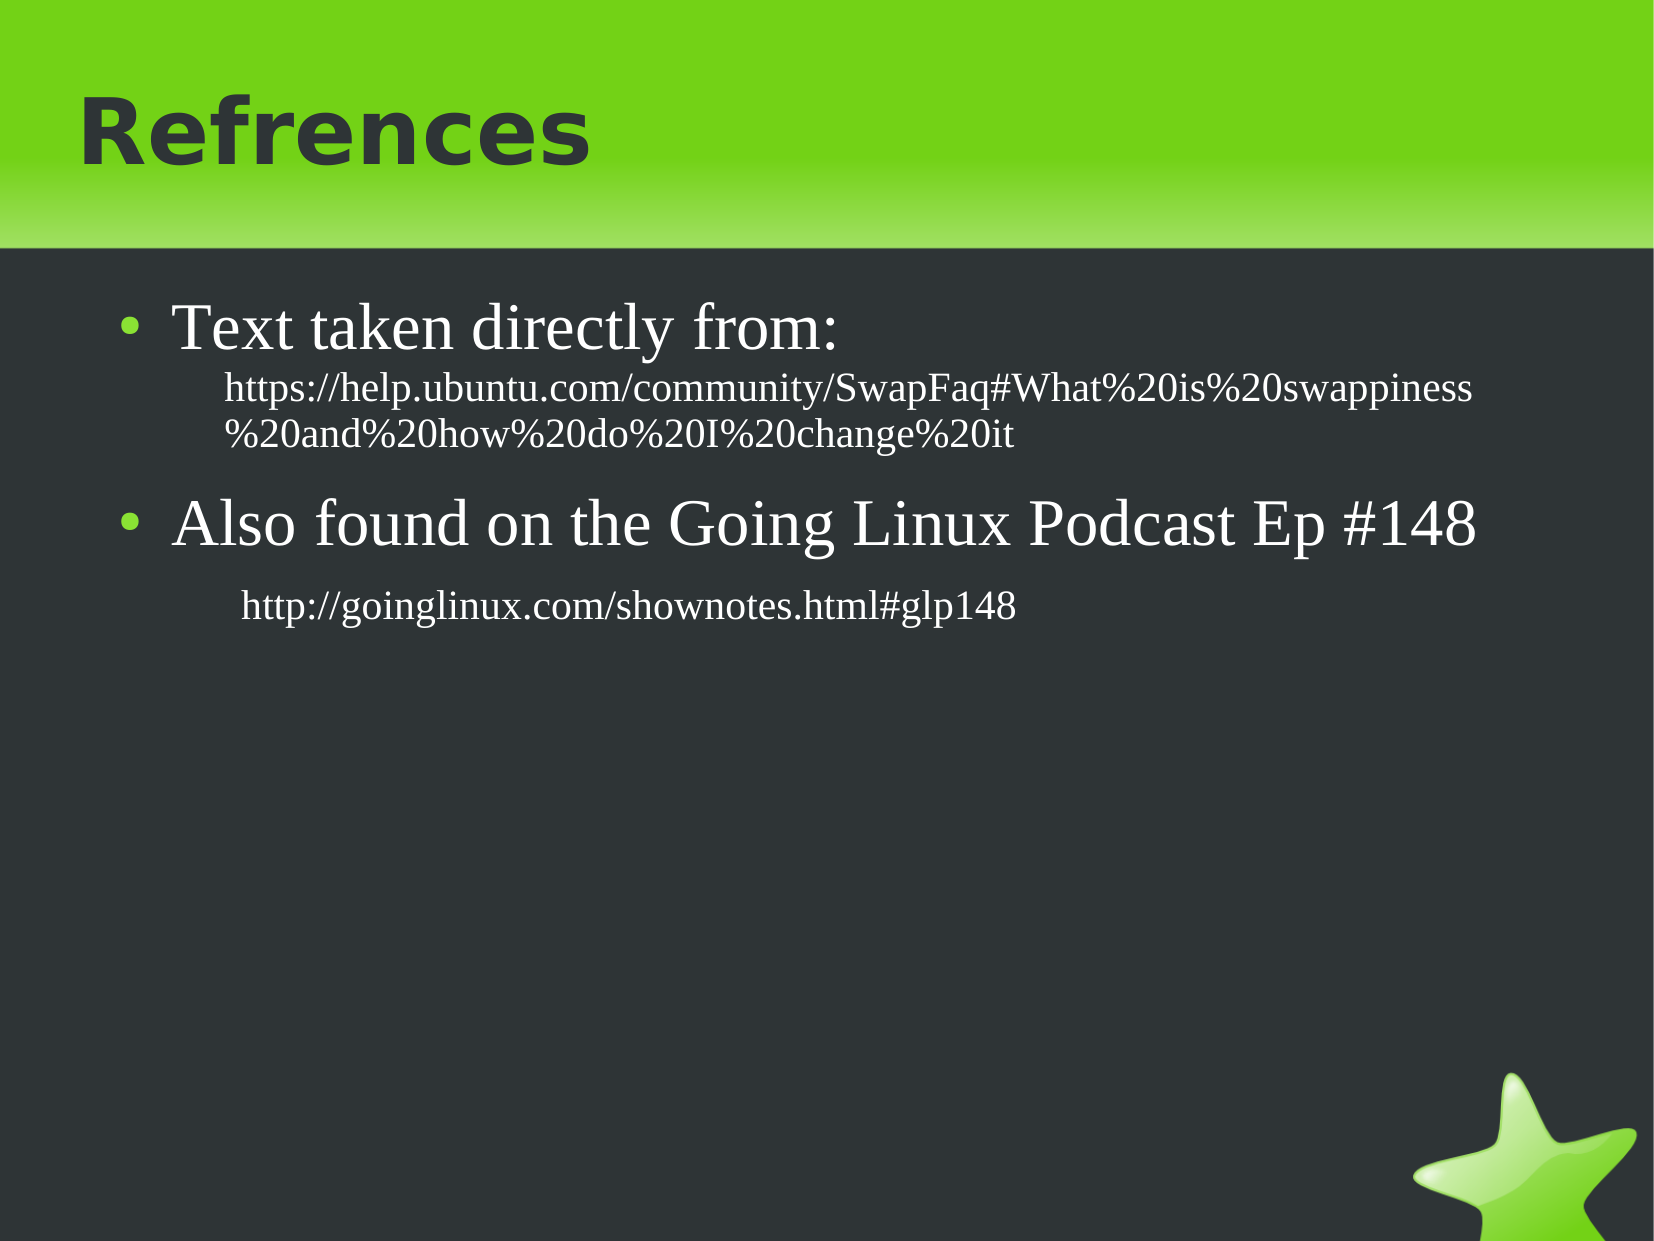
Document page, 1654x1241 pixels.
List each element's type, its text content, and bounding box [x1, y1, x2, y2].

list Text taken directly from: https://help.ubuntu.com/community/SwapFaq#What%20is%20swappiness%20and%20how%20do%20I%20change%20it Also found on the Going Linux Podcast Ep #148 http://goinglinux.com/shownotes.html#glp148 [82, 290, 1571, 1109]
title Refrences [76, 29, 1565, 237]
picture [0, 0, 1654, 1241]
